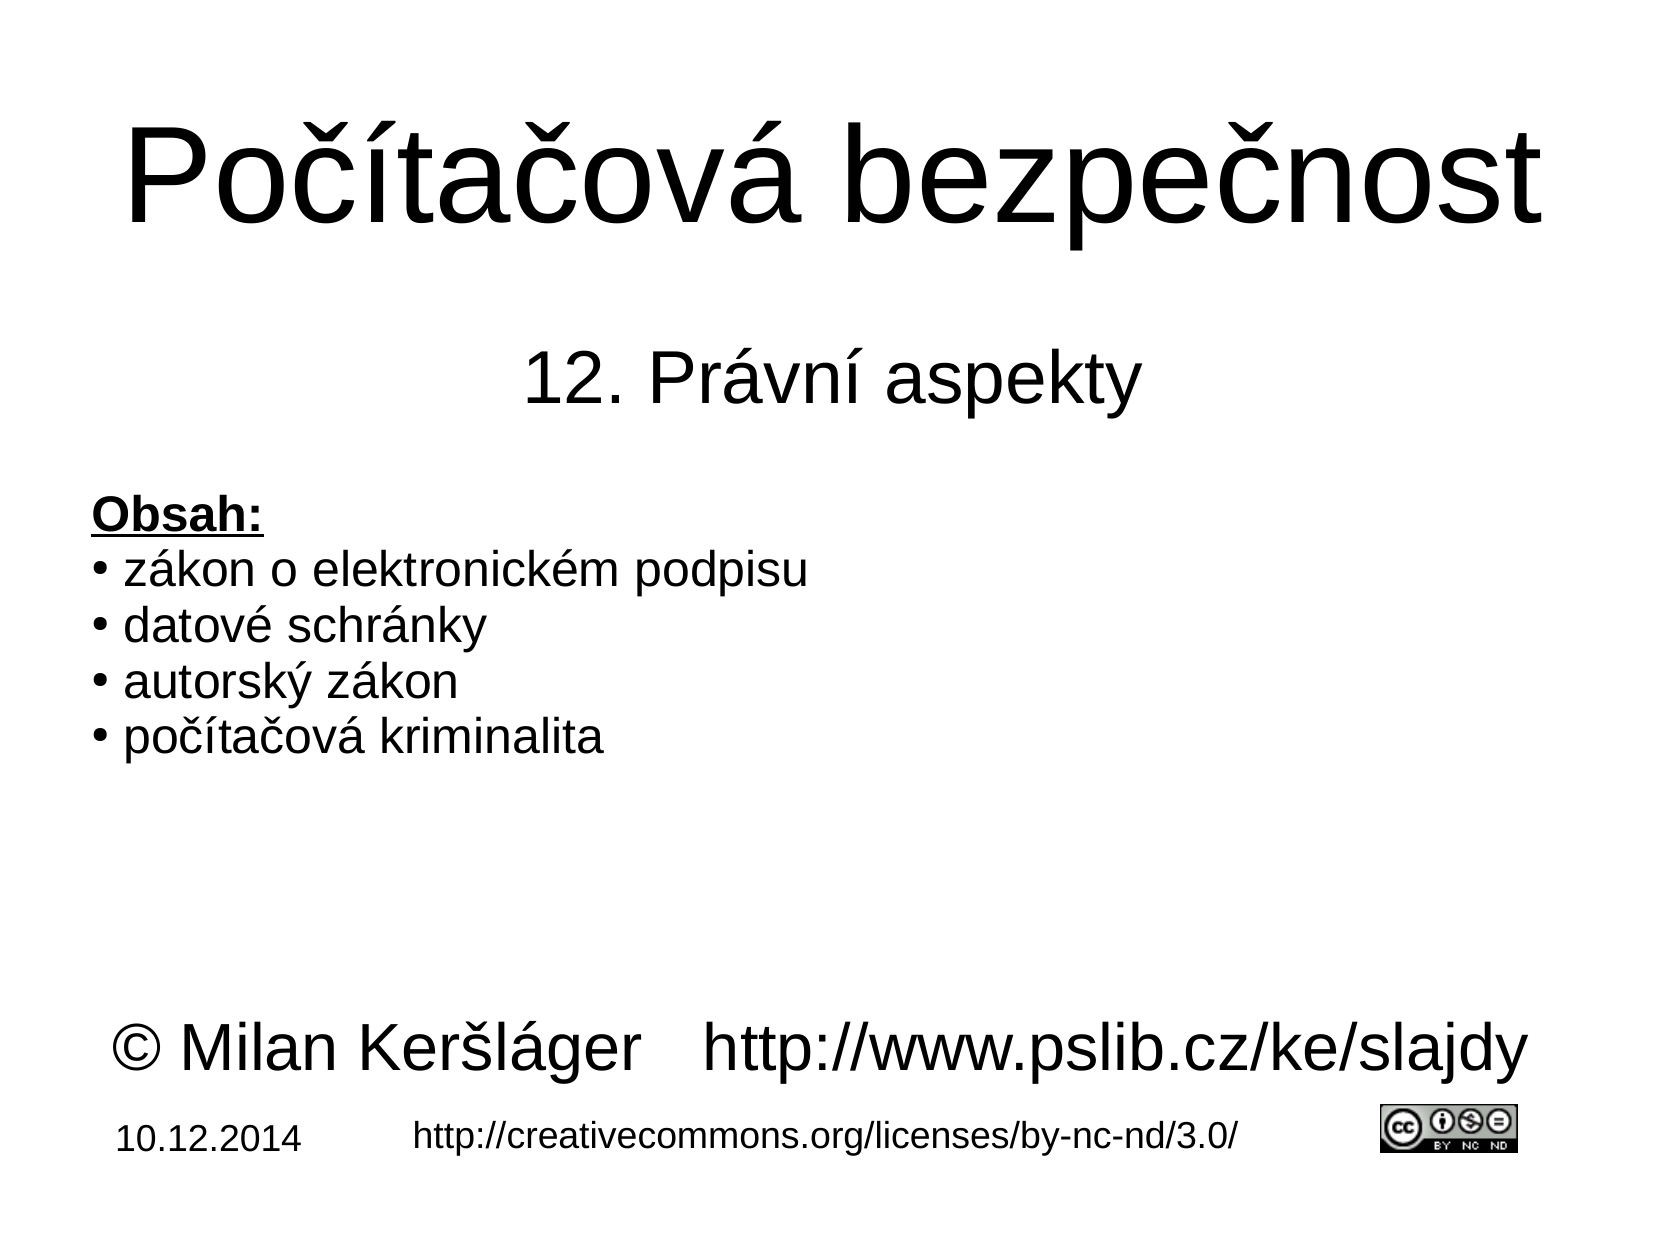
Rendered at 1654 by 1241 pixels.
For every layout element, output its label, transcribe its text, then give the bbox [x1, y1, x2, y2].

title Počítačová bezpečnost 12. Právní aspekty [88, 56, 1577, 461]
text_box 10.12.2014 [100, 1110, 367, 1168]
text_box Obsah: zákon o elektronickém podpisu datové schránky autorský zákon počítačová kriminalita [76, 478, 1583, 772]
picture [1380, 1104, 1518, 1153]
text_box http://creativecommons.org/licenses/by-nc-nd/3.0/ [339, 1107, 1313, 1165]
list © Milan Keršláger http://www.pslib.cz/ke/slajdy [76, 1009, 1565, 1087]
